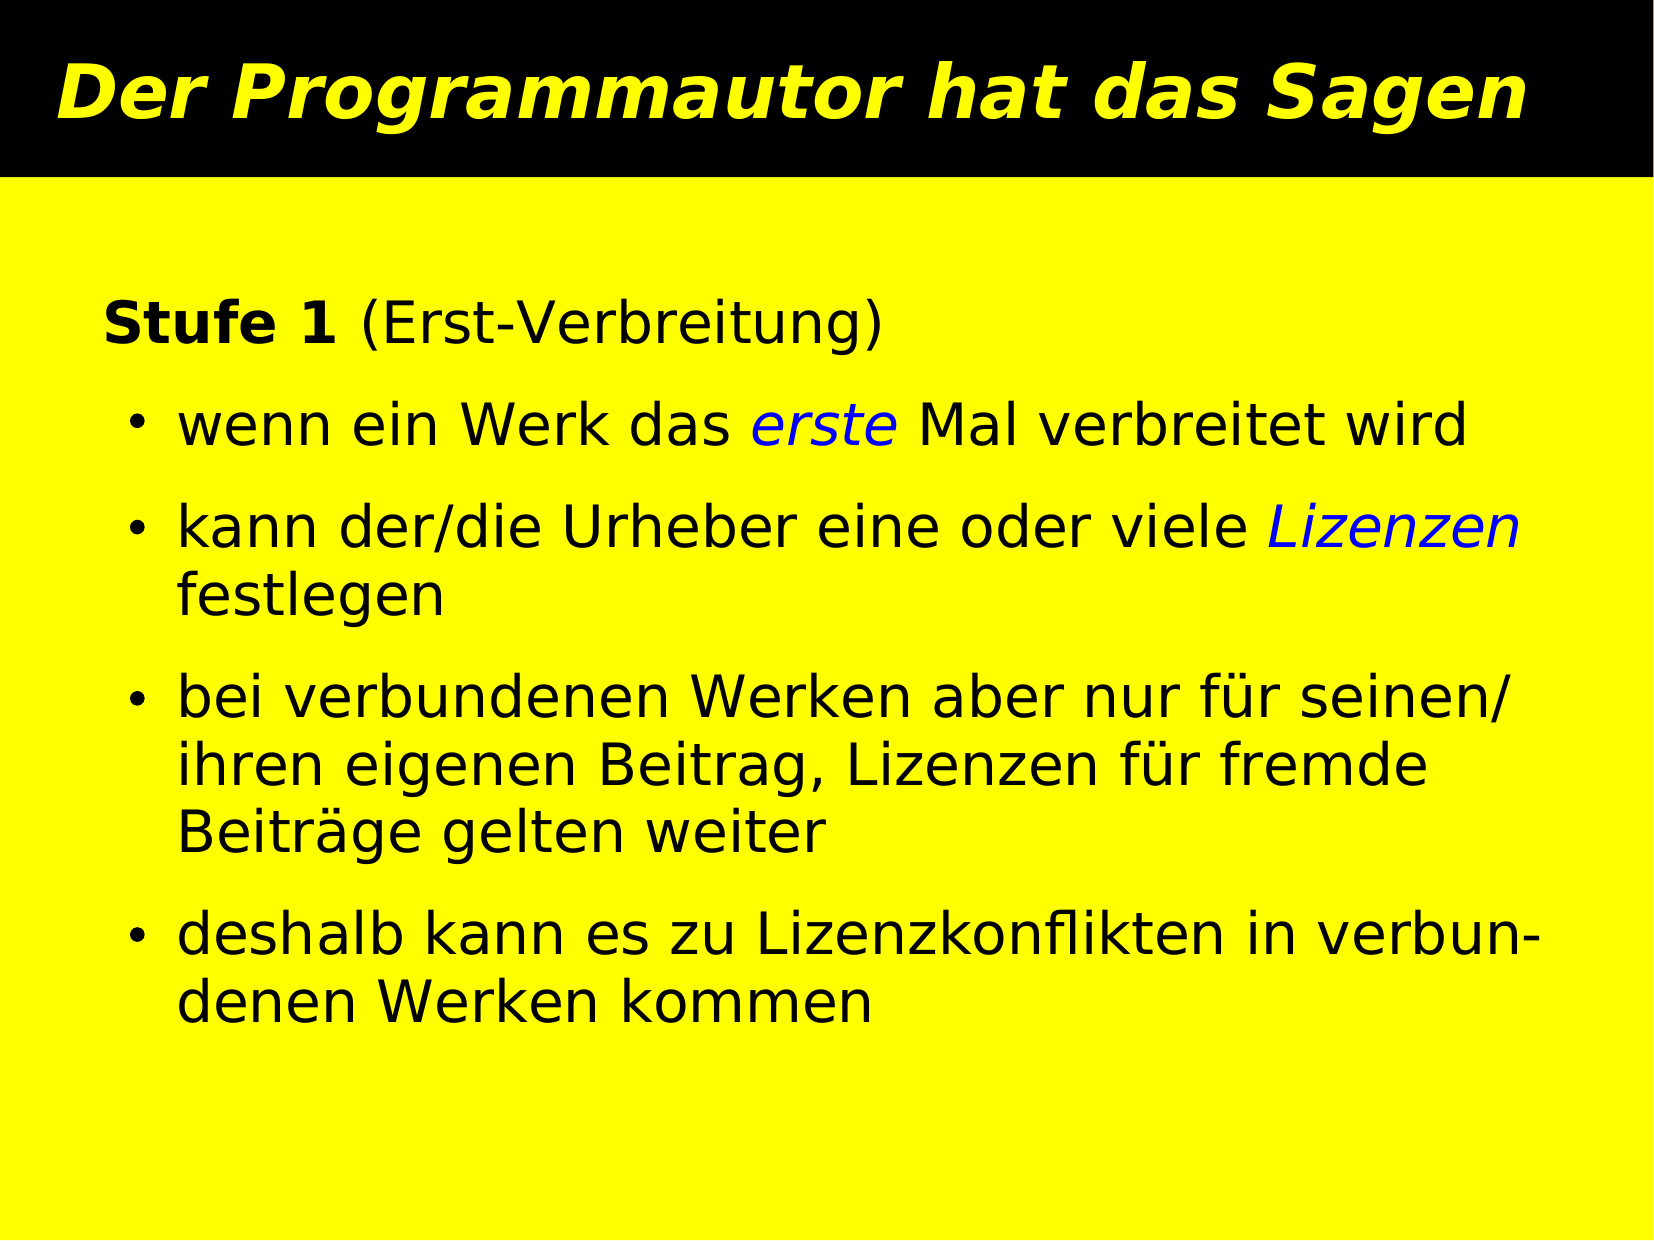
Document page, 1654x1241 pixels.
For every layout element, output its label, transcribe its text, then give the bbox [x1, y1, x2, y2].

text_box Der Programmautor hat das Sagen [41, 41, 1519, 144]
text_box Stufe 1 (Erst-Verbreitung) wenn ein Werk das erste Mal verbreitet wird kann der/die Urheber eine oder viele Lizenzen festlegen bei verbundenen Werken aber nur für seinen/ ihren eigenen Beitrag, Lizenzen für fremde Beiträge gelten weiter deshalb kann es zu Lizenzkonflikten in verbun- denen Werken kommen [87, 282, 1560, 1078]
text_box [0, 0, 1654, 1241]
